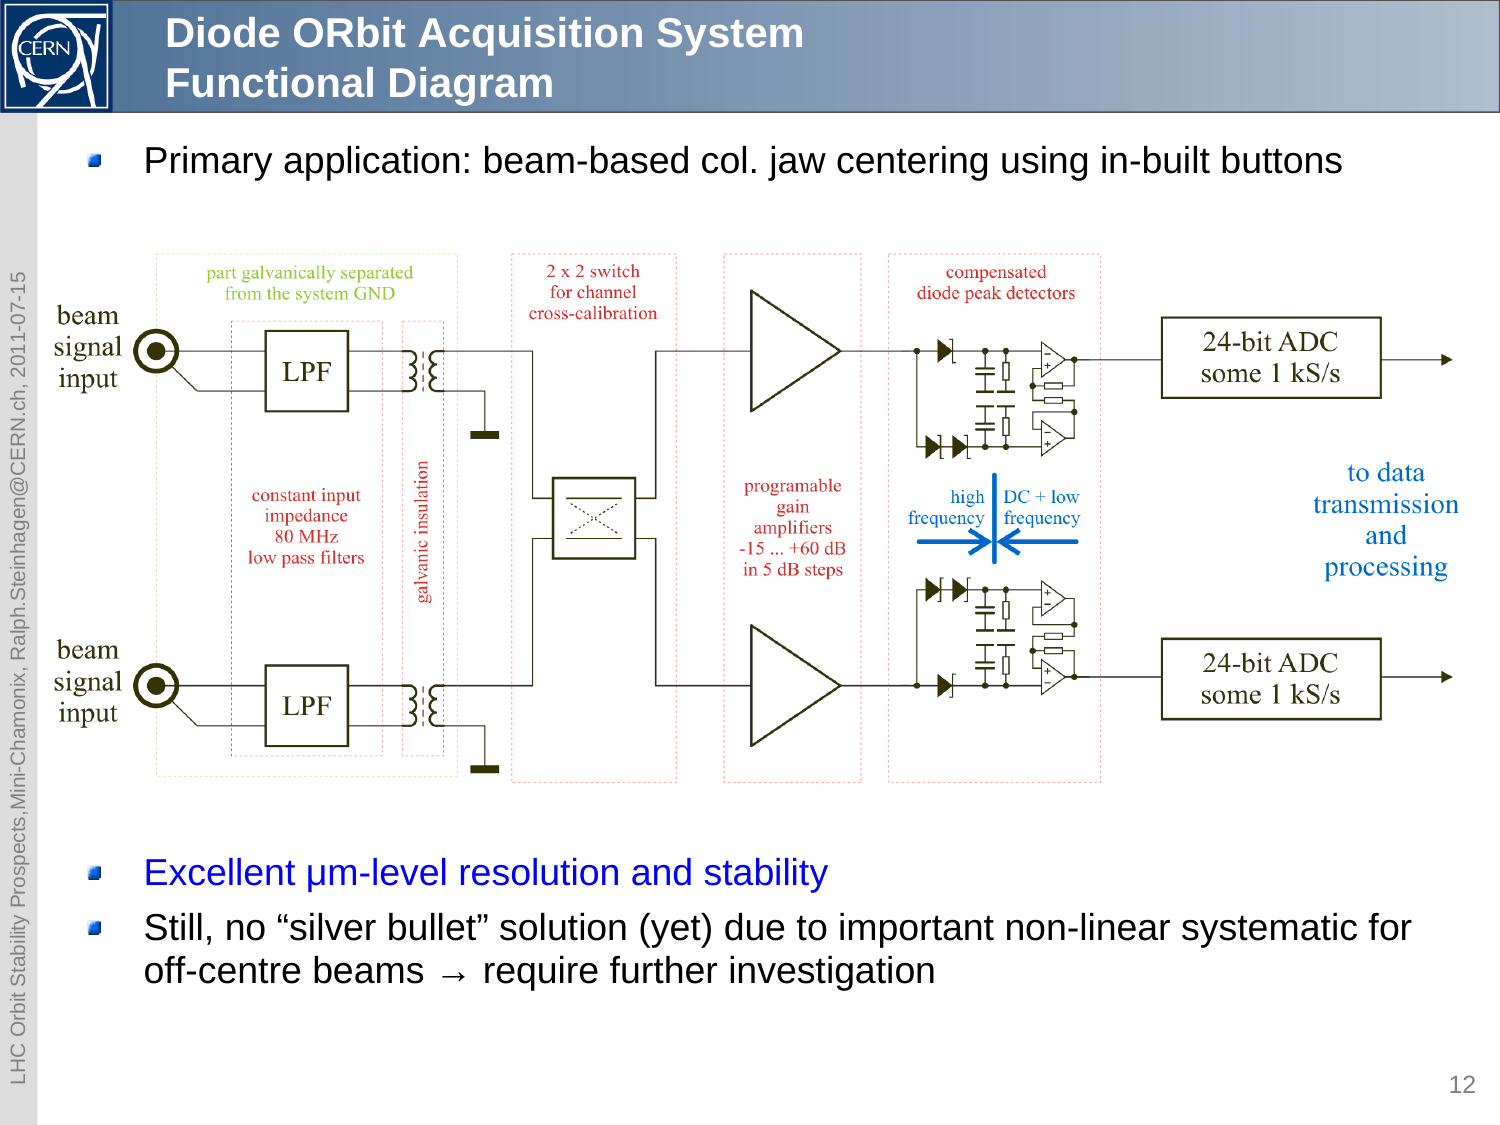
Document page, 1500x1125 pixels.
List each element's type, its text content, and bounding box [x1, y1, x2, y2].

picture [1438, 219, 1459, 783]
title Diode ORbit Acquisition System Functional Diagram [150, 0, 1201, 113]
picture [53, 219, 87, 783]
picture [0, 0, 113, 113]
list Primary application: beam-based col. jaw centering using in-built buttons Excellent μm-level resolution and stability Still, no “silver bullet” solution (yet) due to important non-linear systematic for off-centre beams → require further investigation [87, 138, 1438, 1030]
